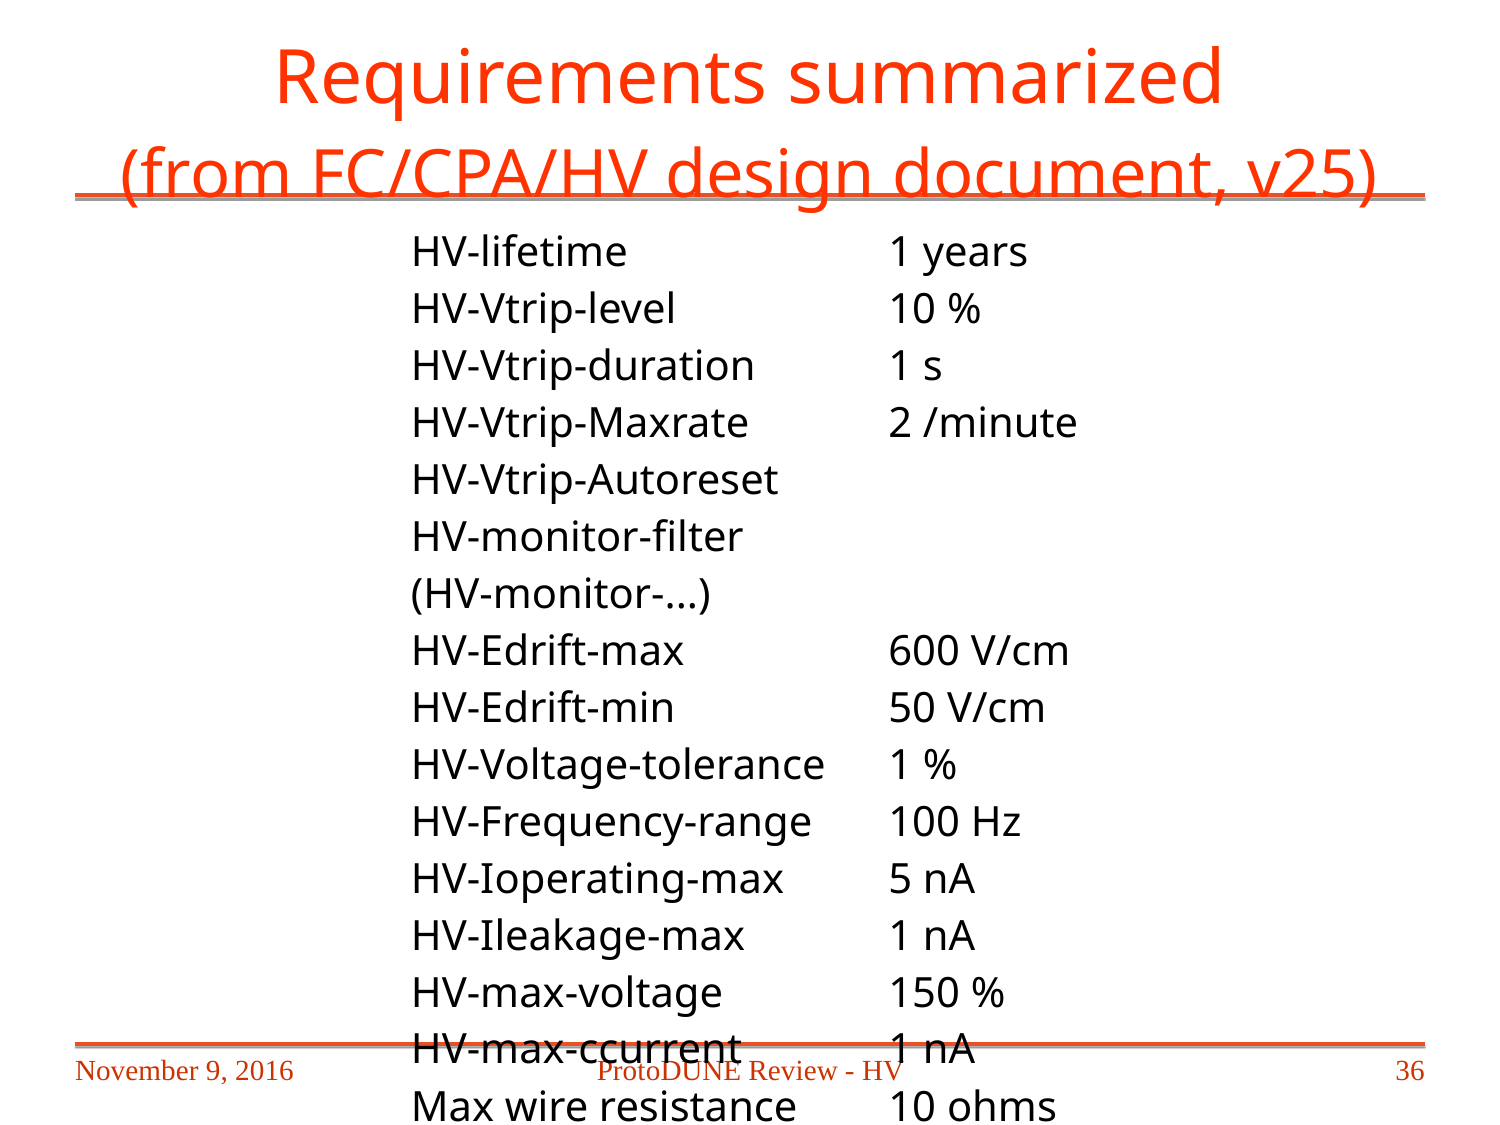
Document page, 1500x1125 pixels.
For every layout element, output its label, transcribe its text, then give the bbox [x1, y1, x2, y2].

title Requirements summarized (from FC/CPA/HV design document, v25) [75, 37, 1425, 203]
text_box HV-lifetime 1 years HV-Vtrip-level 10 % HV-Vtrip-duration 1 s HV-Vtrip-Maxrate 2 /minute HV-Vtrip-Autoreset HV-monitor-filter (HV-monitor-...) HV-Edrift-max 600 V/cm HV-Edrift-min 50 V/cm HV-Voltage-tolerance 1 % HV-Frequency-range 100 Hz HV-Ioperating-max 5 nA HV-Ileakage-max 1 nA HV-max-voltage 150 % HV-max-ccurrent 1 nA Max wire resistance 10 ohms [399, 214, 1101, 1014]
